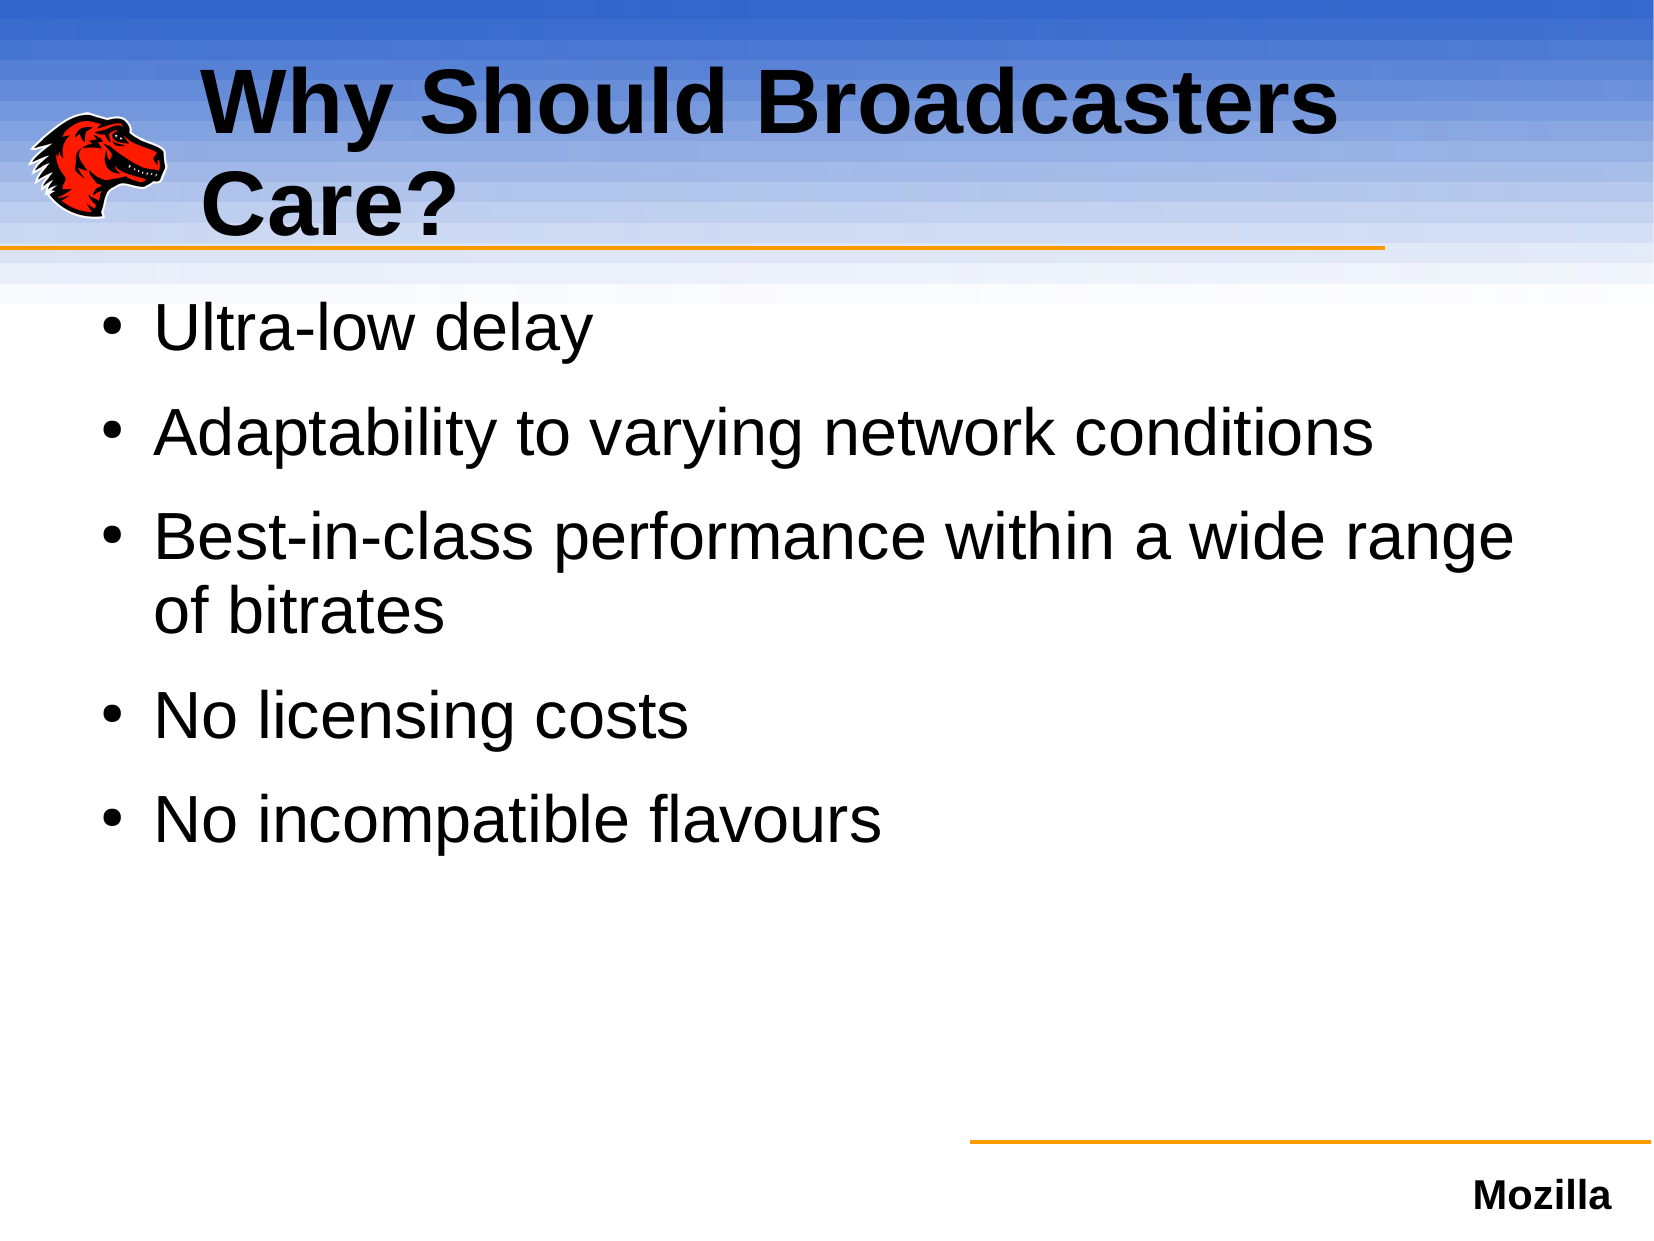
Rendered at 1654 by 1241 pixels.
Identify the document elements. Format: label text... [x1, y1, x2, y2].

picture [0, 0, 1654, 1241]
list Ultra-low delay Adaptability to varying network conditions Best-in-class performance within a wide range of bitrates No licensing costs No incompatible flavours [82, 290, 1538, 1010]
title Why Should Broadcasters Care? [200, 49, 1571, 257]
